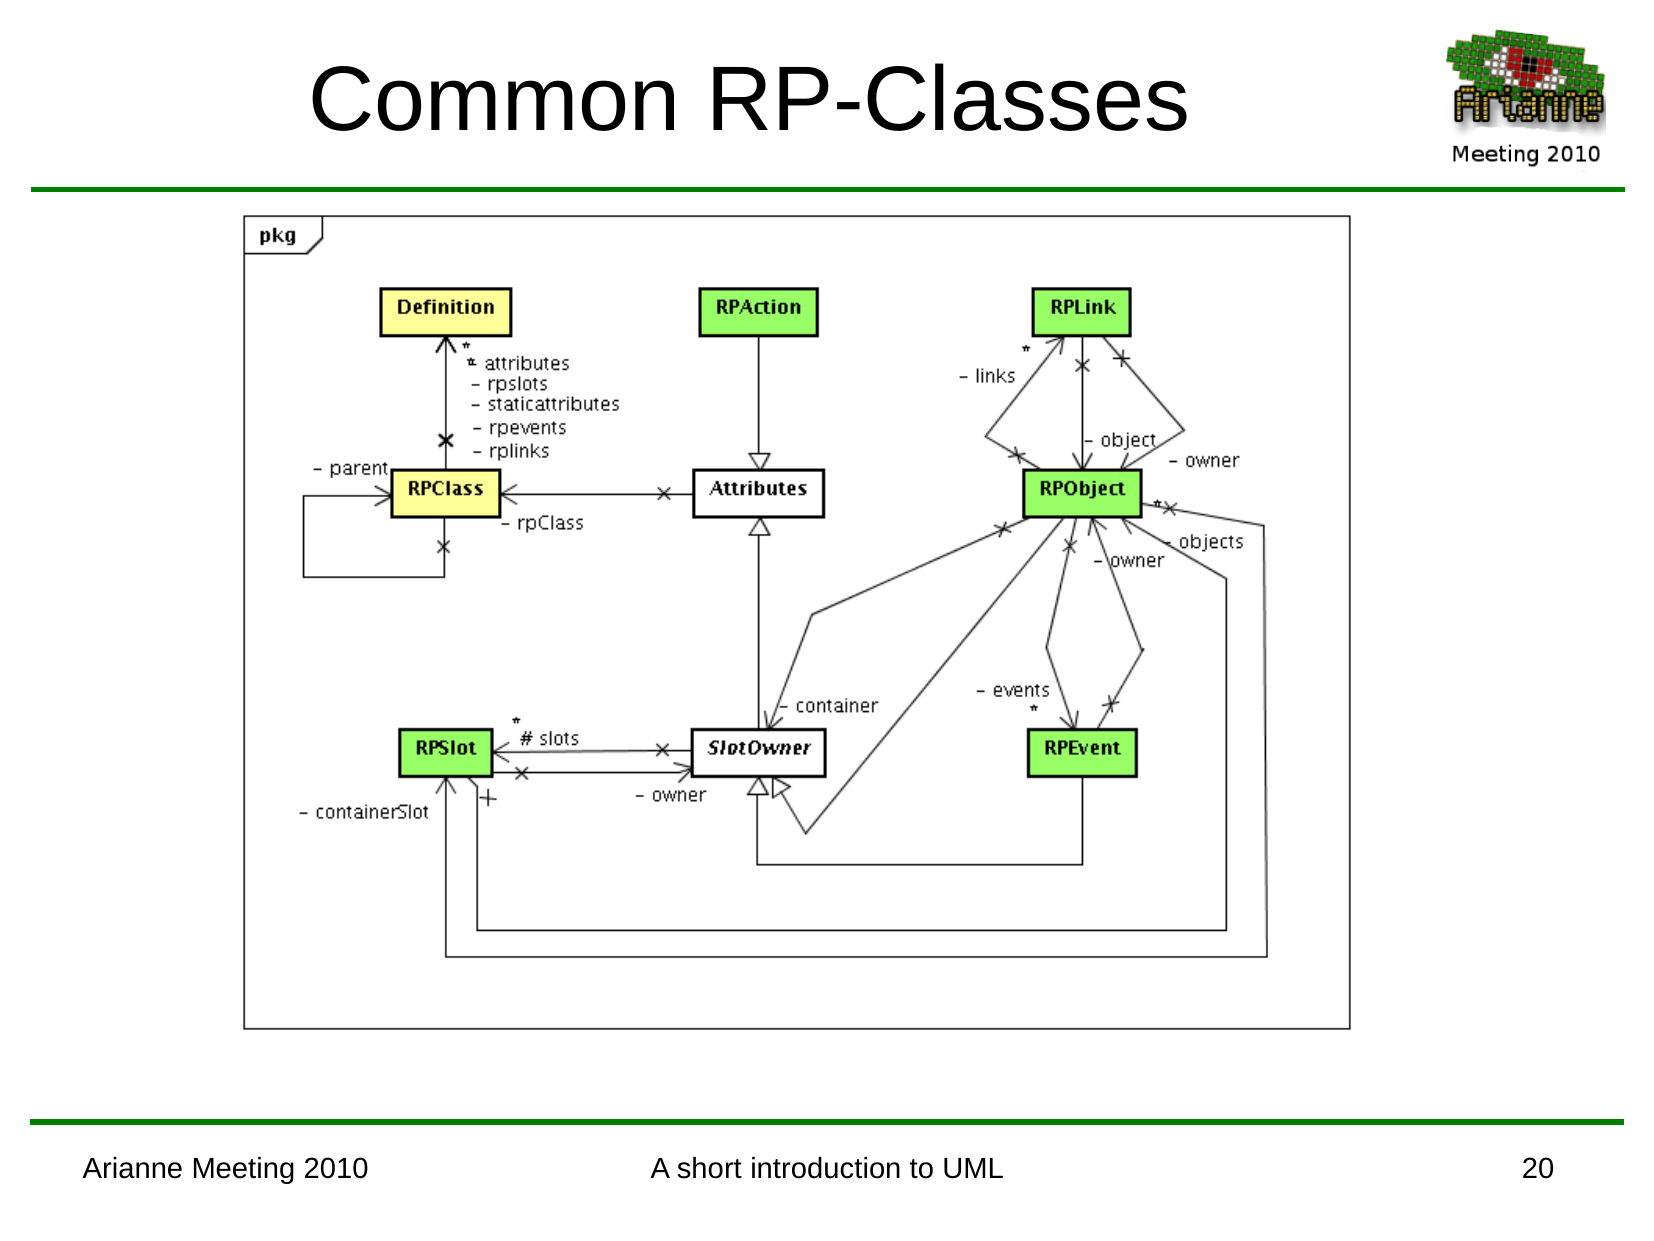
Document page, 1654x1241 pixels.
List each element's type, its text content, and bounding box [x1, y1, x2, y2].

picture [1446, 29, 1606, 178]
picture [228, 200, 1365, 1044]
title Common RP-Classes [82, 47, 1418, 150]
